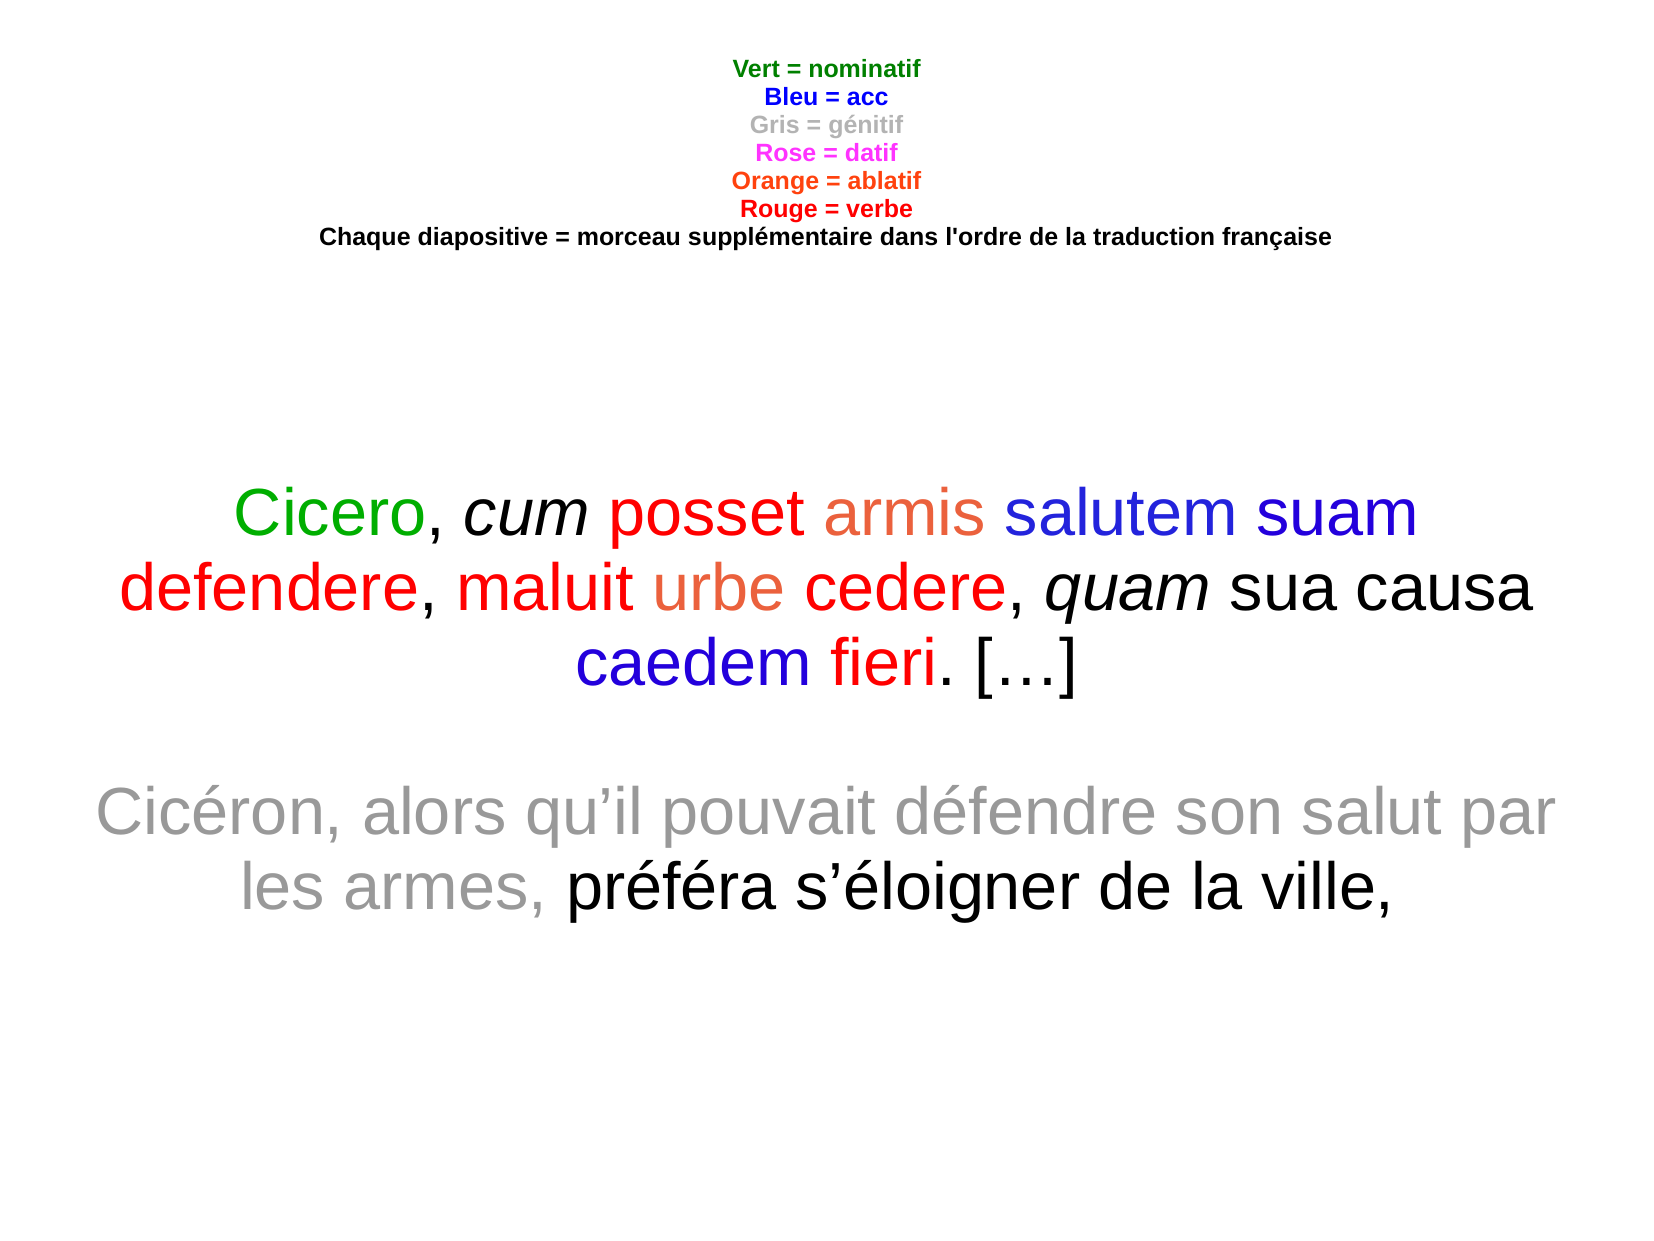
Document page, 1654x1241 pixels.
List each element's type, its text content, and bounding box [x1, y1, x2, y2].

title Vert = nominatif Bleu = acc Gris = génitif Rose = datif Orange = ablatif Rouge = verbe Chaque diapositive = morceau supplémentaire dans l'ordre de la traduction française [82, 49, 1571, 257]
subtitle Cicero, cum posset armis salutem suam defendere, maluit urbe cedere, quam sua causa caedem fieri. […] Cicéron, alors qu’il pouvait défendre son salut par les armes, préféra s’éloigner de la ville, [82, 290, 1571, 1109]
